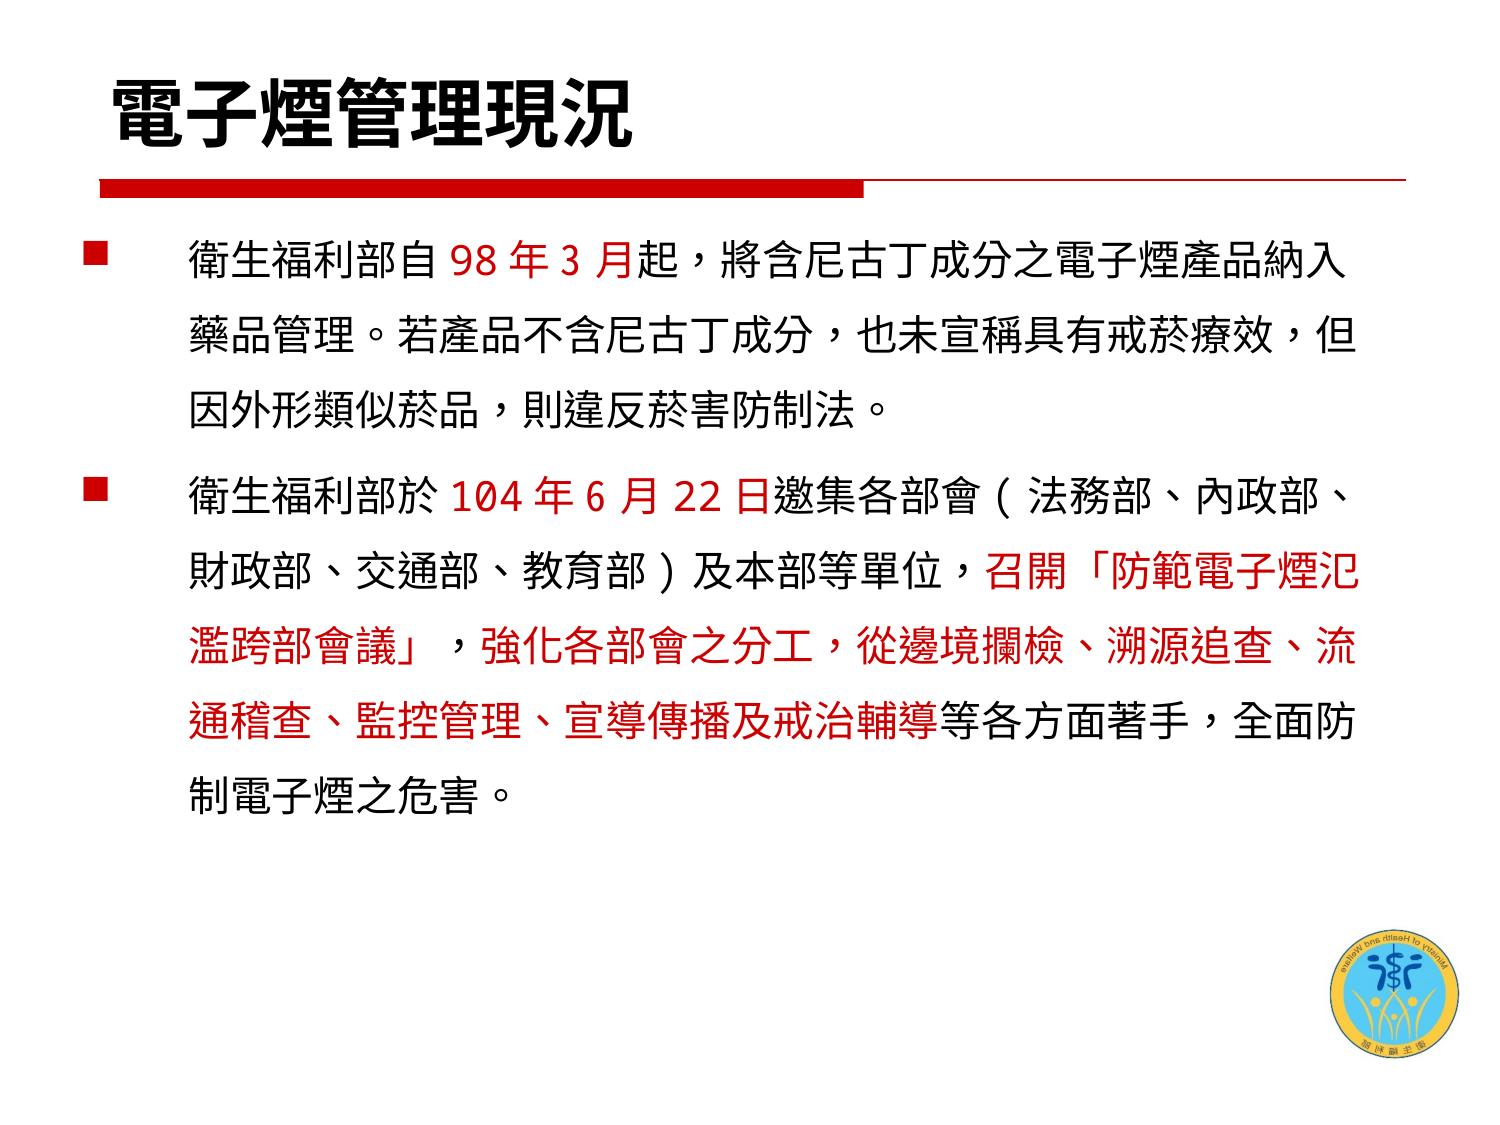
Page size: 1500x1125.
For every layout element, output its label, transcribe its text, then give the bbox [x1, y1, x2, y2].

title 電子煙管理現況 [94, 50, 1407, 164]
picture [1396, 927, 1468, 1061]
list 衛生福利部自98年3月起，將含尼古丁成分之電子煙產品納入藥品管理。若產品不含尼古丁成分，也未宣稱具有戒菸療效，但因外形類似菸品，則違反菸害防制法。 衛生福利部於104年6月22日邀集各部會(法務部、內政部、財政部、交通部、教育部)及本部等單位，召開「防範電子煙氾濫跨部會議」，強化各部會之分工，從邊境攔檢、溯源追查、流通稽查、監控管理、宣導傳播及戒治輔導等各方面著手，全面防制電子煙之危害。 [65, 200, 1396, 1084]
